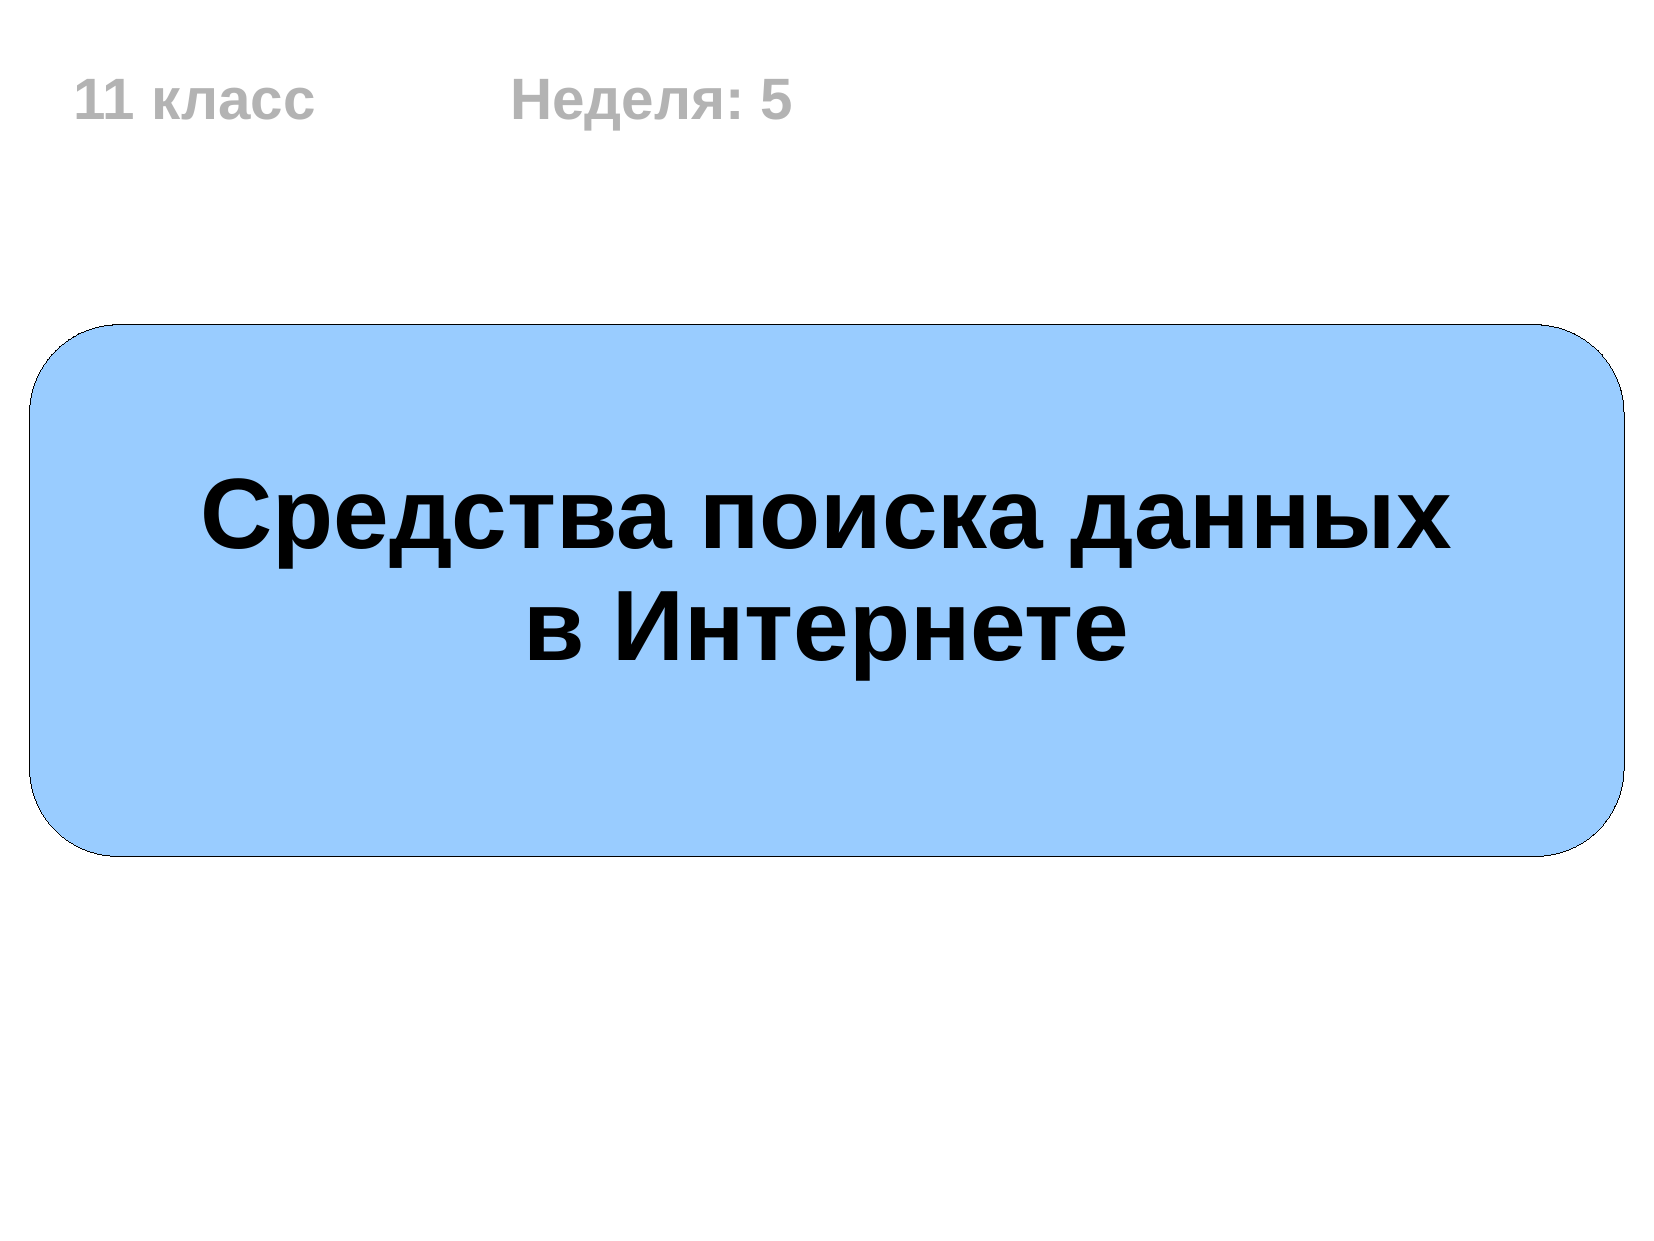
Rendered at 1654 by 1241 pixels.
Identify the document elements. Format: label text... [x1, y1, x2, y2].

text_box 11 класс Неделя: 5 [59, 59, 1034, 141]
text_box Средства поиска данных в Интернете [29, 324, 1625, 857]
